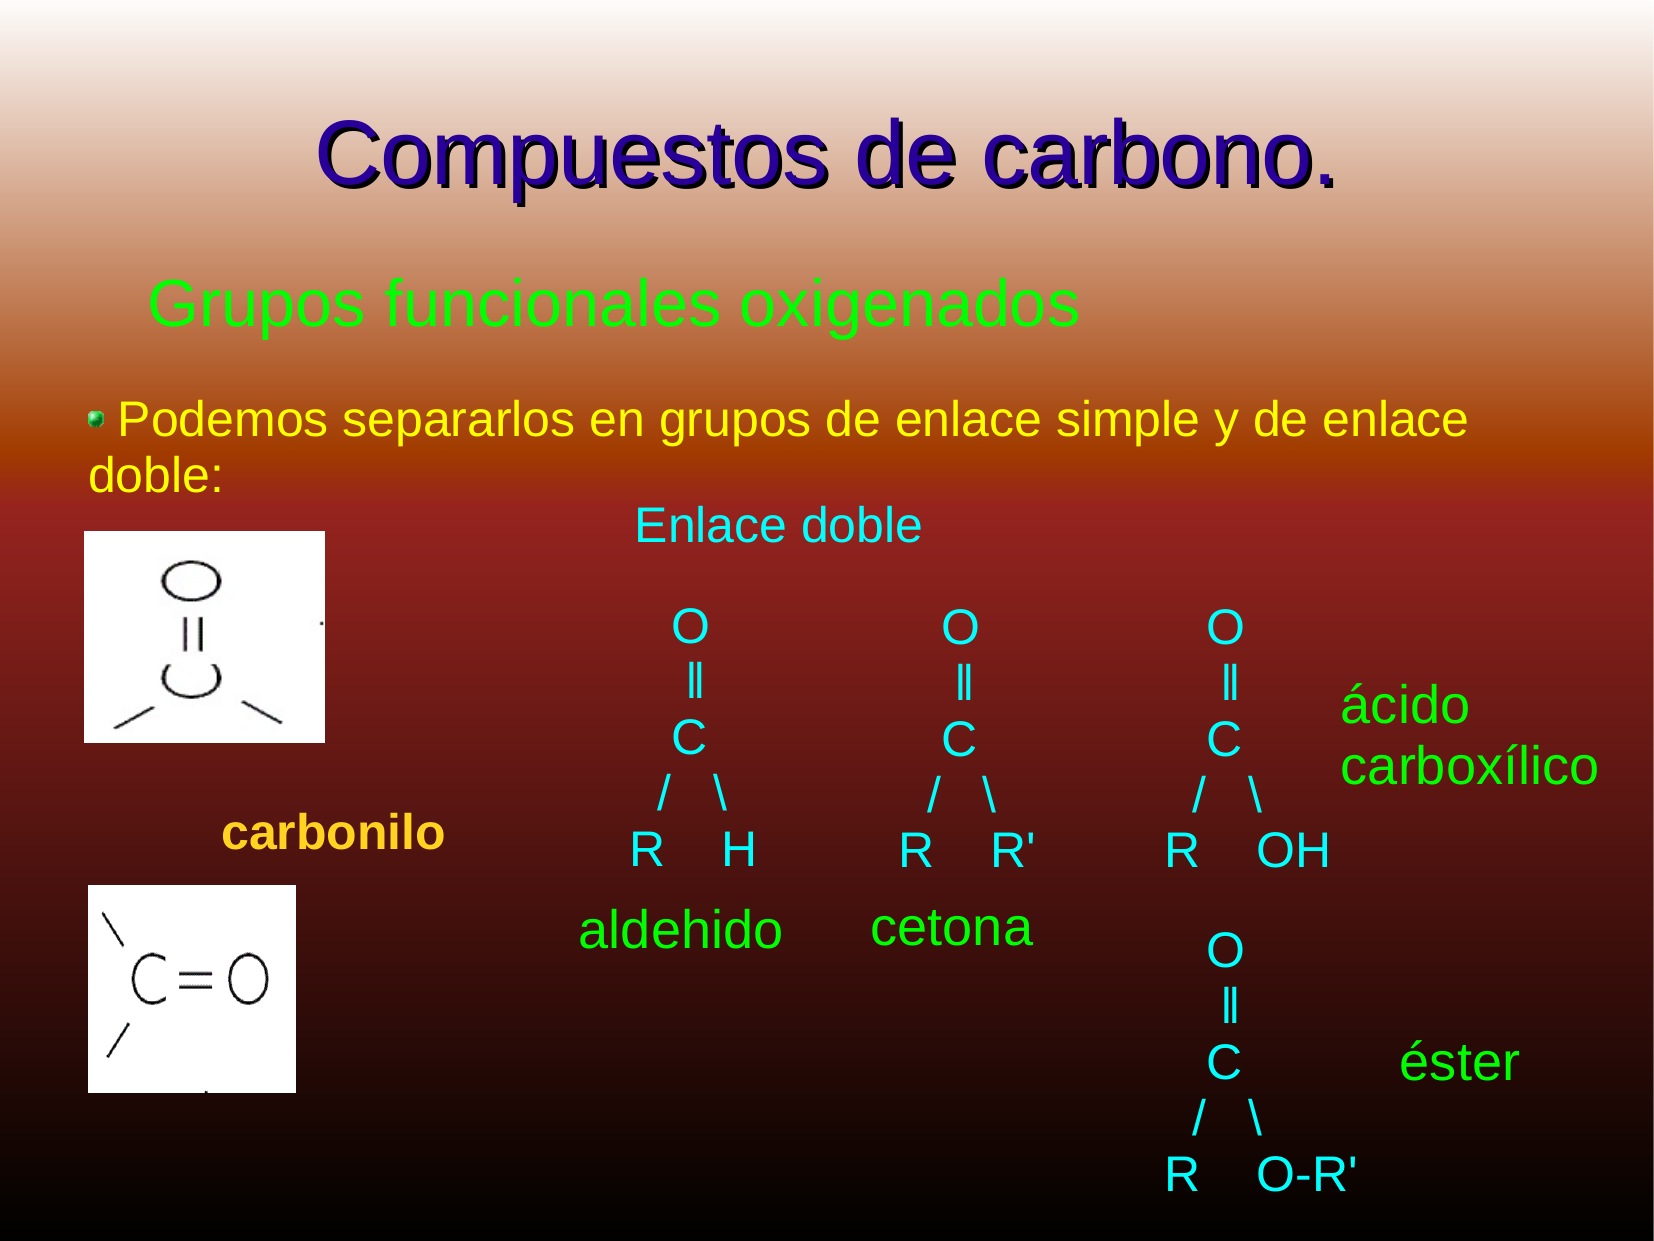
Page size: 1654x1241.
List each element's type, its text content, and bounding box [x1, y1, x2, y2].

text_box cetona [799, 896, 1063, 957]
text_box Enlace doble [620, 490, 1133, 562]
text_box aldehido [507, 899, 827, 975]
text_box O ‖ C / \ R R' [856, 592, 1096, 886]
list Grupos funcionales oxigenados [76, 265, 1182, 355]
text_box éster [1328, 1031, 1593, 1093]
text_box Podemos separarlos en grupos de enlace simple y de enlace doble: [73, 383, 1595, 513]
picture [0, 0, 1654, 1241]
text_box O ‖ C / \ R OH [1122, 592, 1362, 886]
text_box carbonilo [206, 797, 502, 870]
text_box O ‖ C / \ R H [587, 590, 827, 885]
text_box ácido carboxílico [1269, 674, 1625, 796]
text_box O ‖ C / \ R O-R' [1122, 915, 1418, 1209]
title Compuestos de carbono. [82, 49, 1571, 257]
